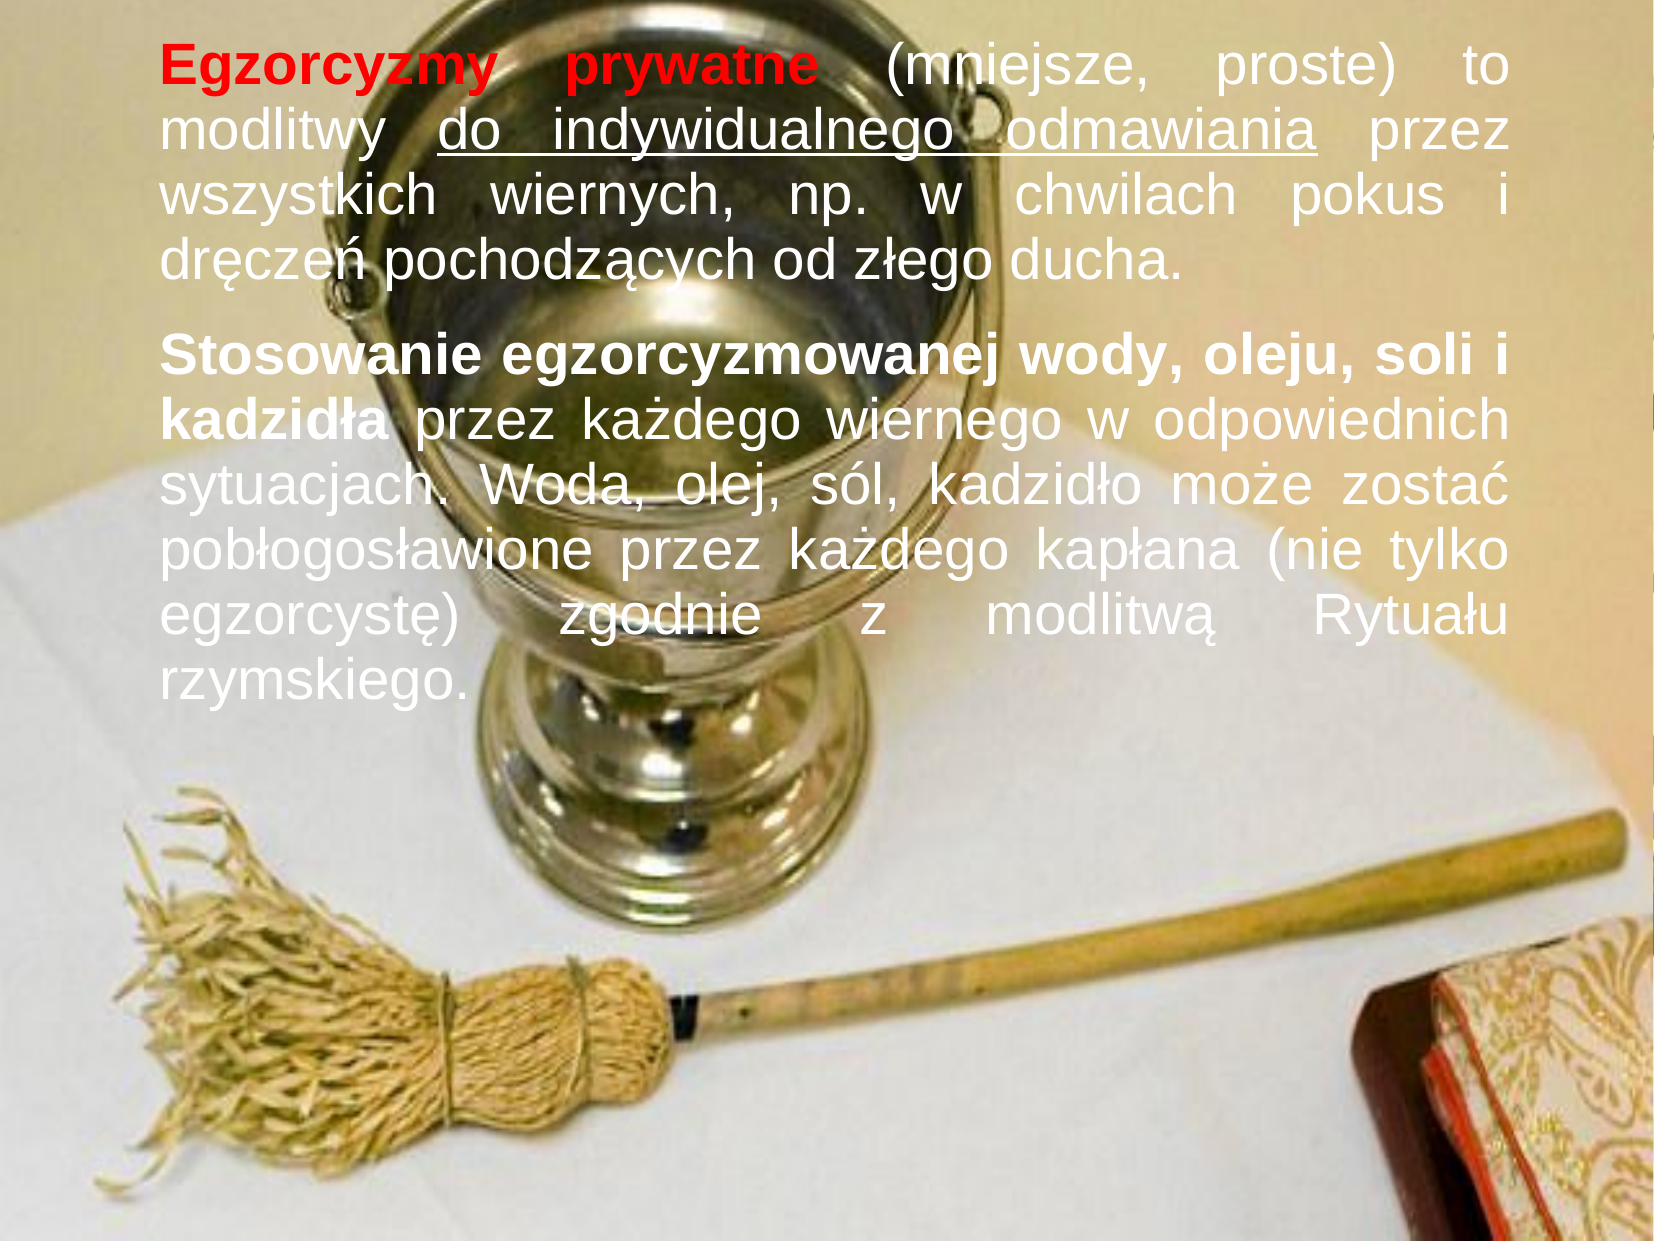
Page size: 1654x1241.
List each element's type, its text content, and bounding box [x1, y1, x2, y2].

list Egzorcyzmy prywatne (mniejsze, proste) to modlitwy do indywidualnego odmawiania przez wszystkich wiernych, np. w chwilach pokus i dręczeń pochodzących od złego ducha. Stosowanie egzorcyzmowanej wody, oleju, soli i kadzidła przez każdego wiernego w odpowiednich sytuacjach. Woda, olej, sól, kadzidło może zostać pobłogosławione przez każdego kapłana (nie tylko egzorcystę) zgodnie z modlitwą Rytuału rzymskiego. [88, 31, 1512, 851]
picture [0, 0, 1654, 1241]
